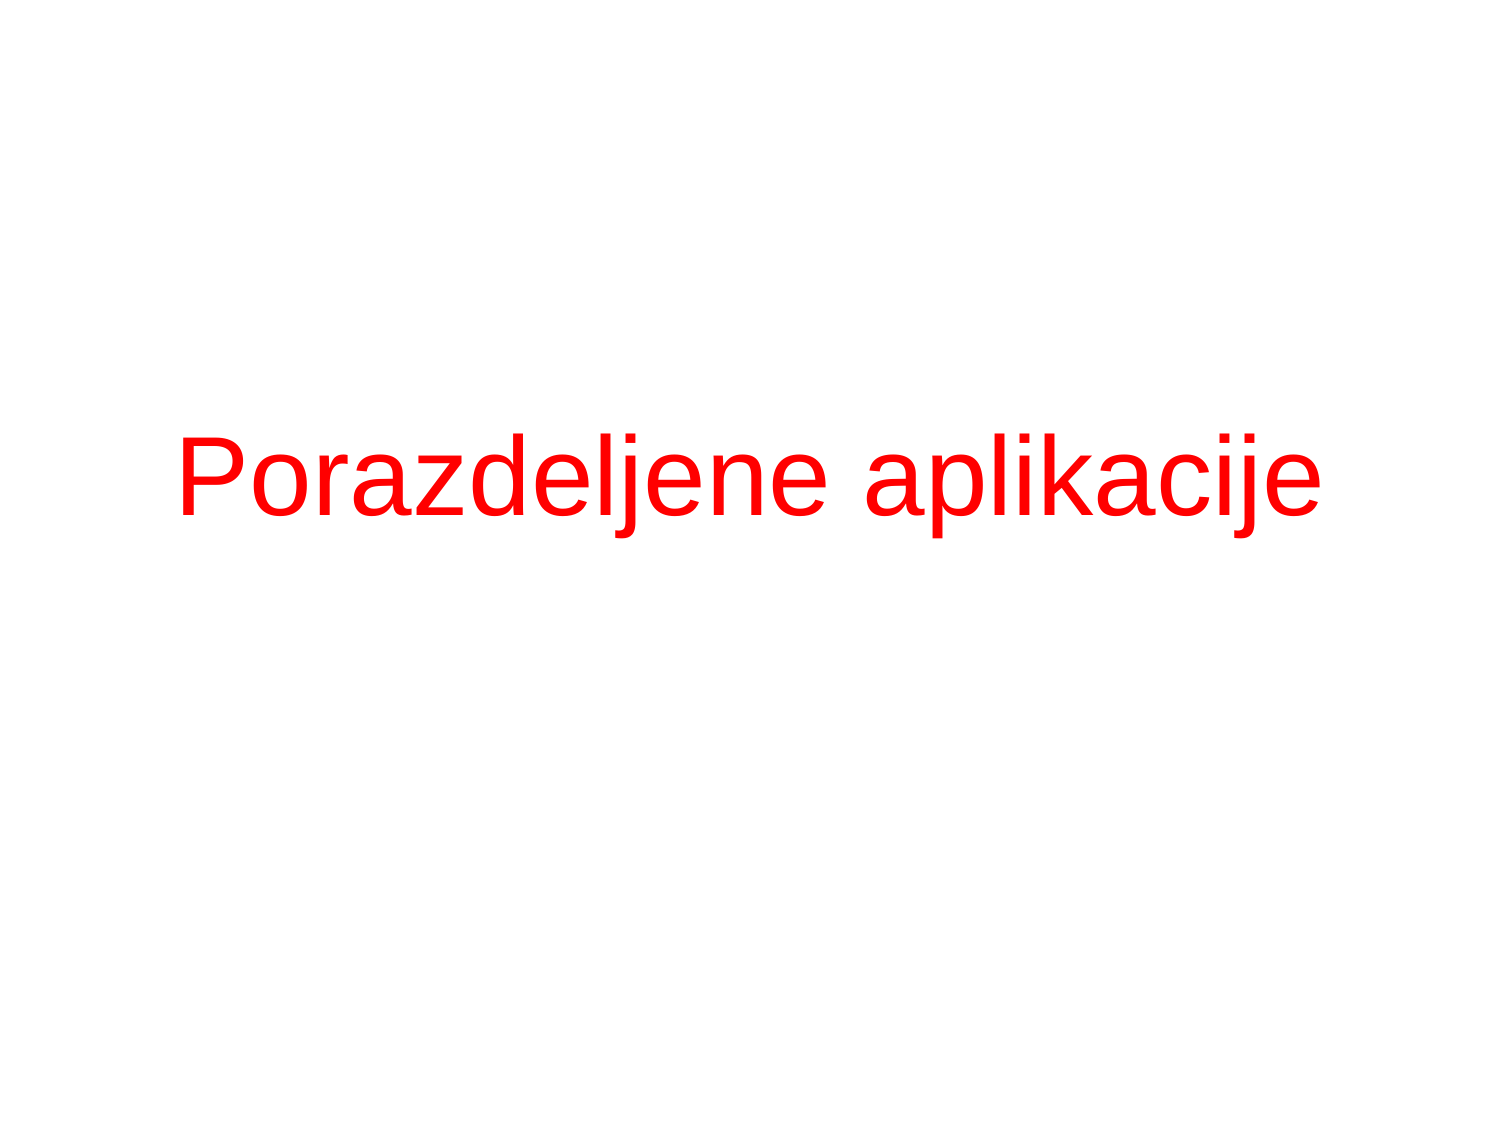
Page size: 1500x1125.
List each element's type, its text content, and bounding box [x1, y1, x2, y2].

title Porazdeljene aplikacije [112, 349, 1388, 591]
